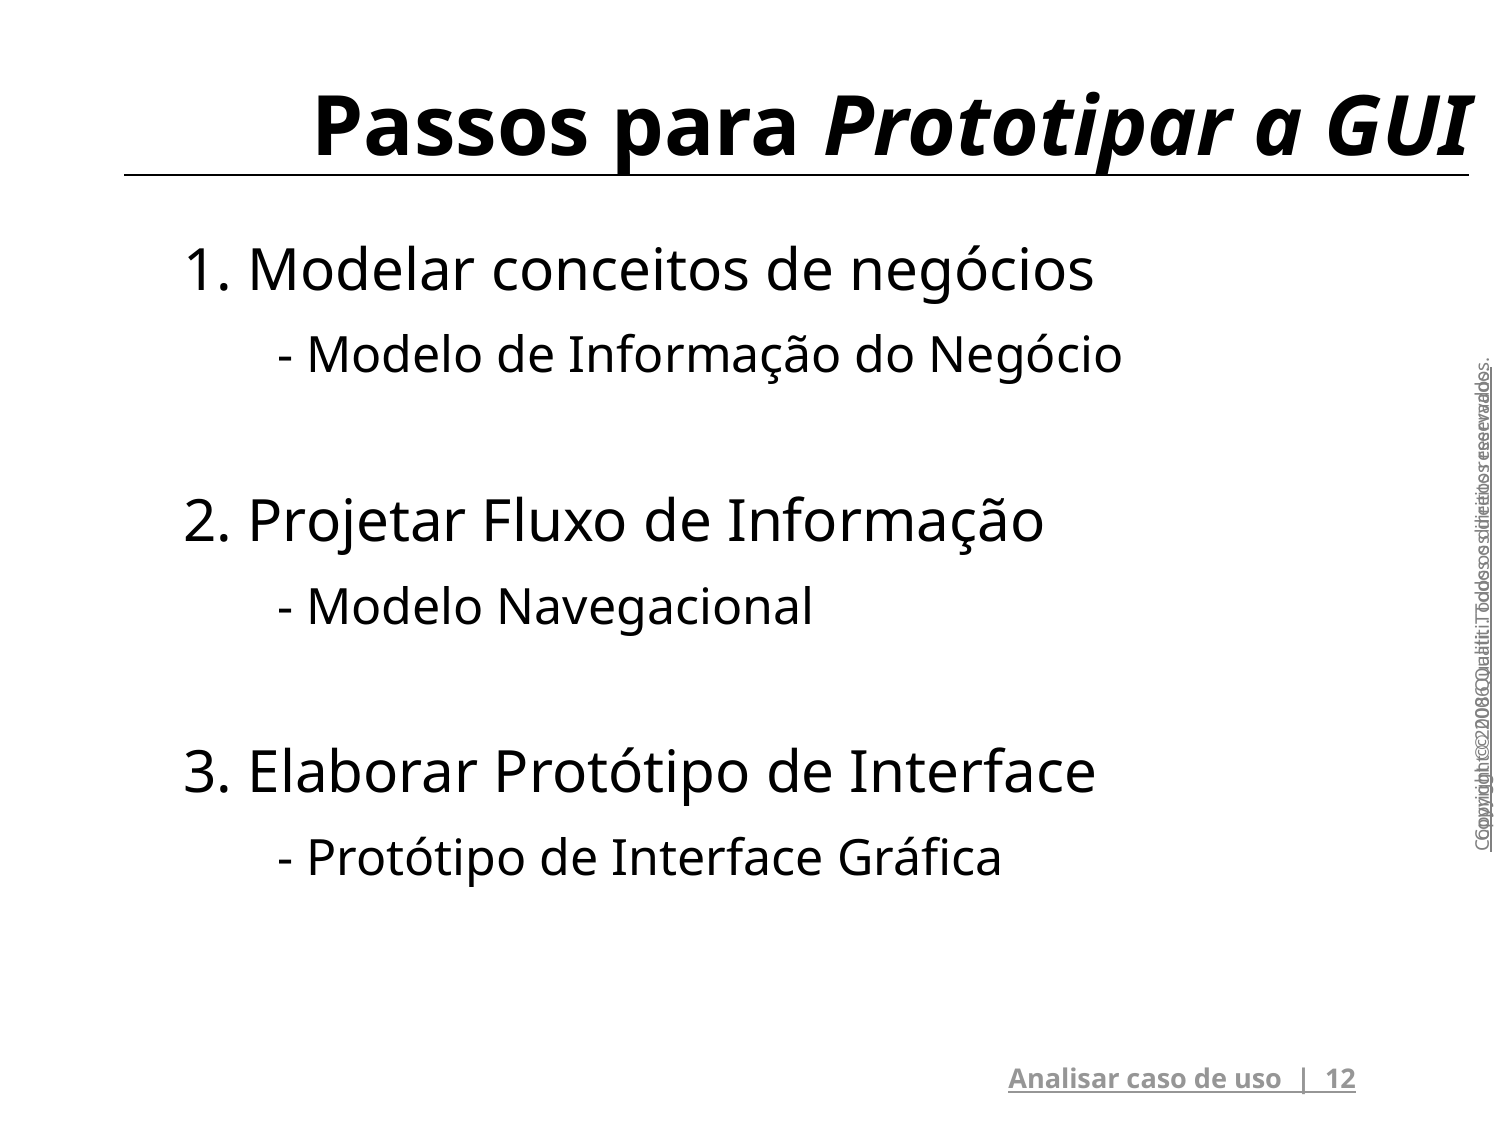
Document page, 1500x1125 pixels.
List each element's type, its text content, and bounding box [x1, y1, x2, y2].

list 1. Modelar conceitos de negócios - Modelo de Informação do Negócio 2. Projetar Fluxo de Informação - Modelo Navegacional 3. Elaborar Protótipo de Interface - Protótipo de Interface Gráfica [112, 224, 1425, 917]
title Passos para Prototipar a GUI [112, 0, 1488, 180]
text_box Analisar caso de uso | <número> [645, 1054, 1371, 1105]
